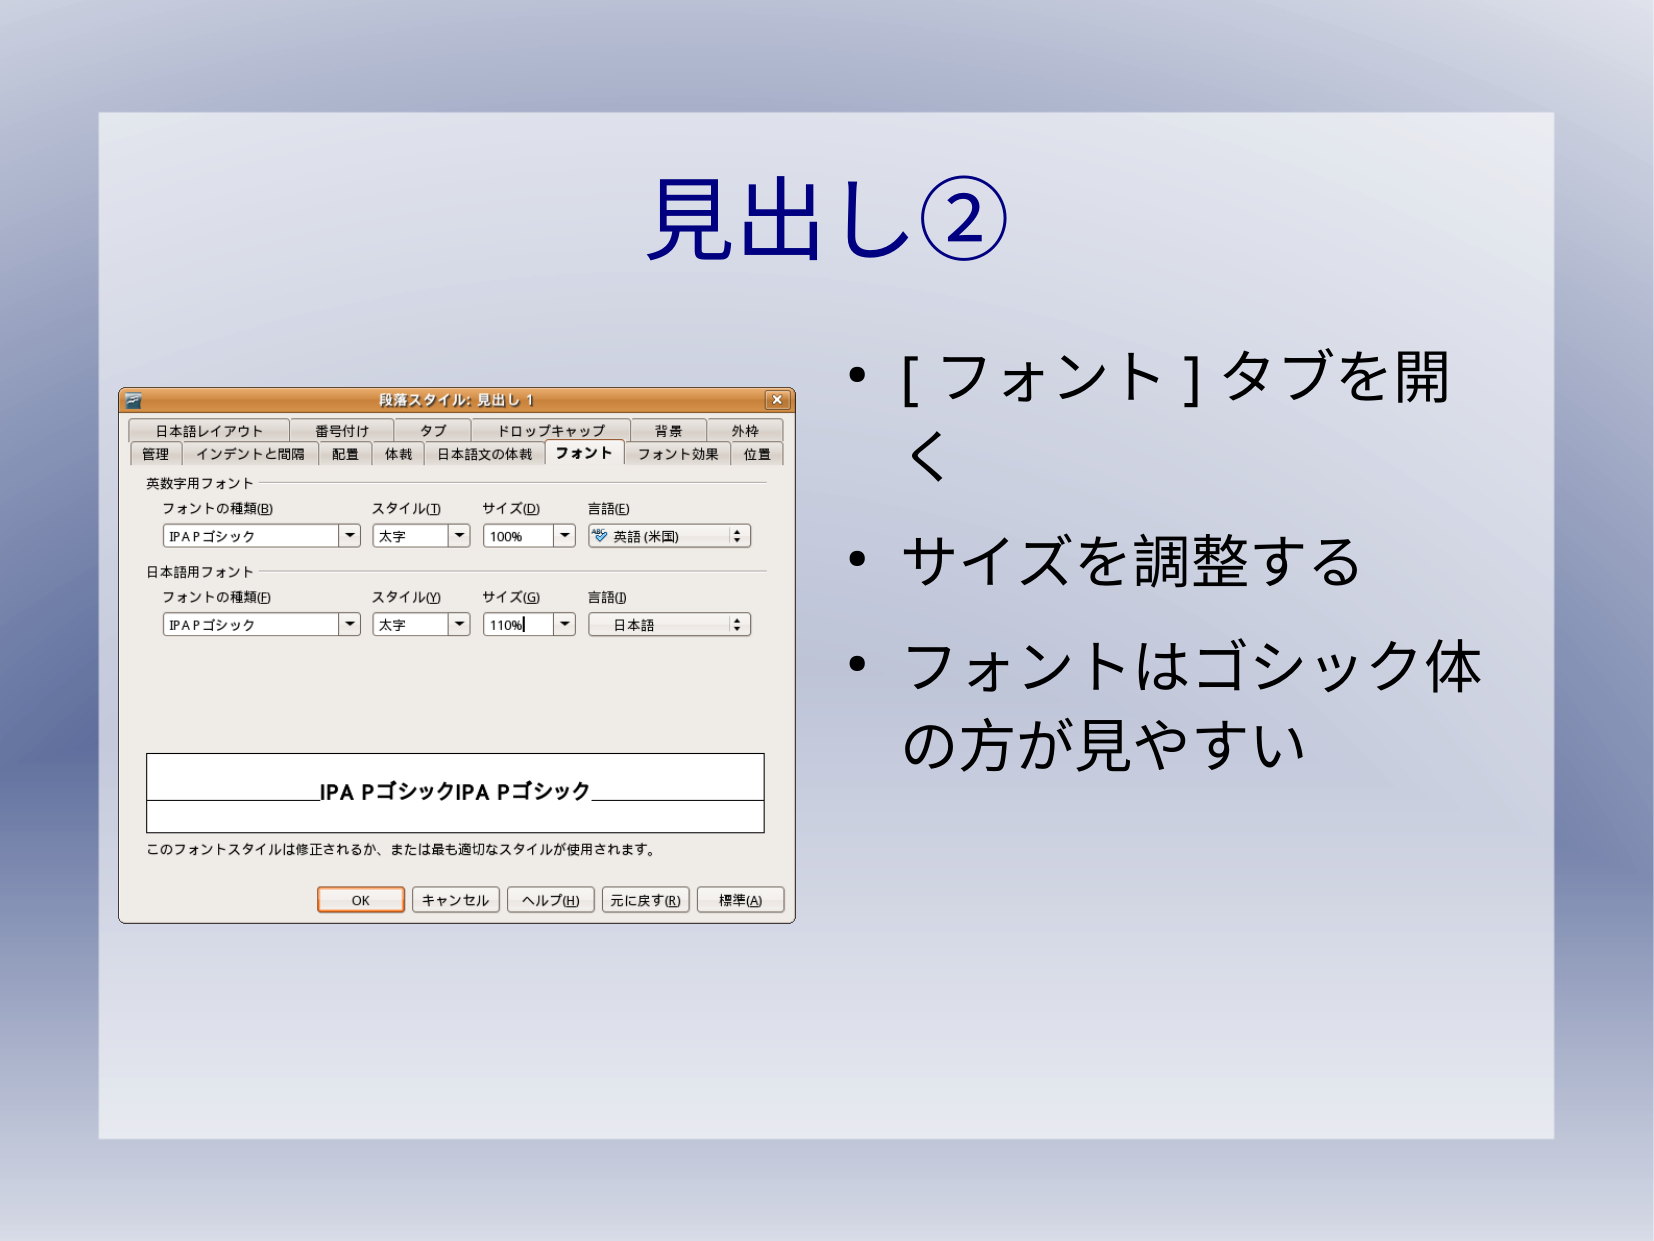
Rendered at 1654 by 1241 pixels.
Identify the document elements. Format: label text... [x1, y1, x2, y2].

list [フォント]タブを開く サイズを調整する フォントはゴシック体の方が見やすい [829, 336, 1507, 960]
title 見出し② [118, 121, 1536, 315]
picture [0, 0, 1654, 1241]
